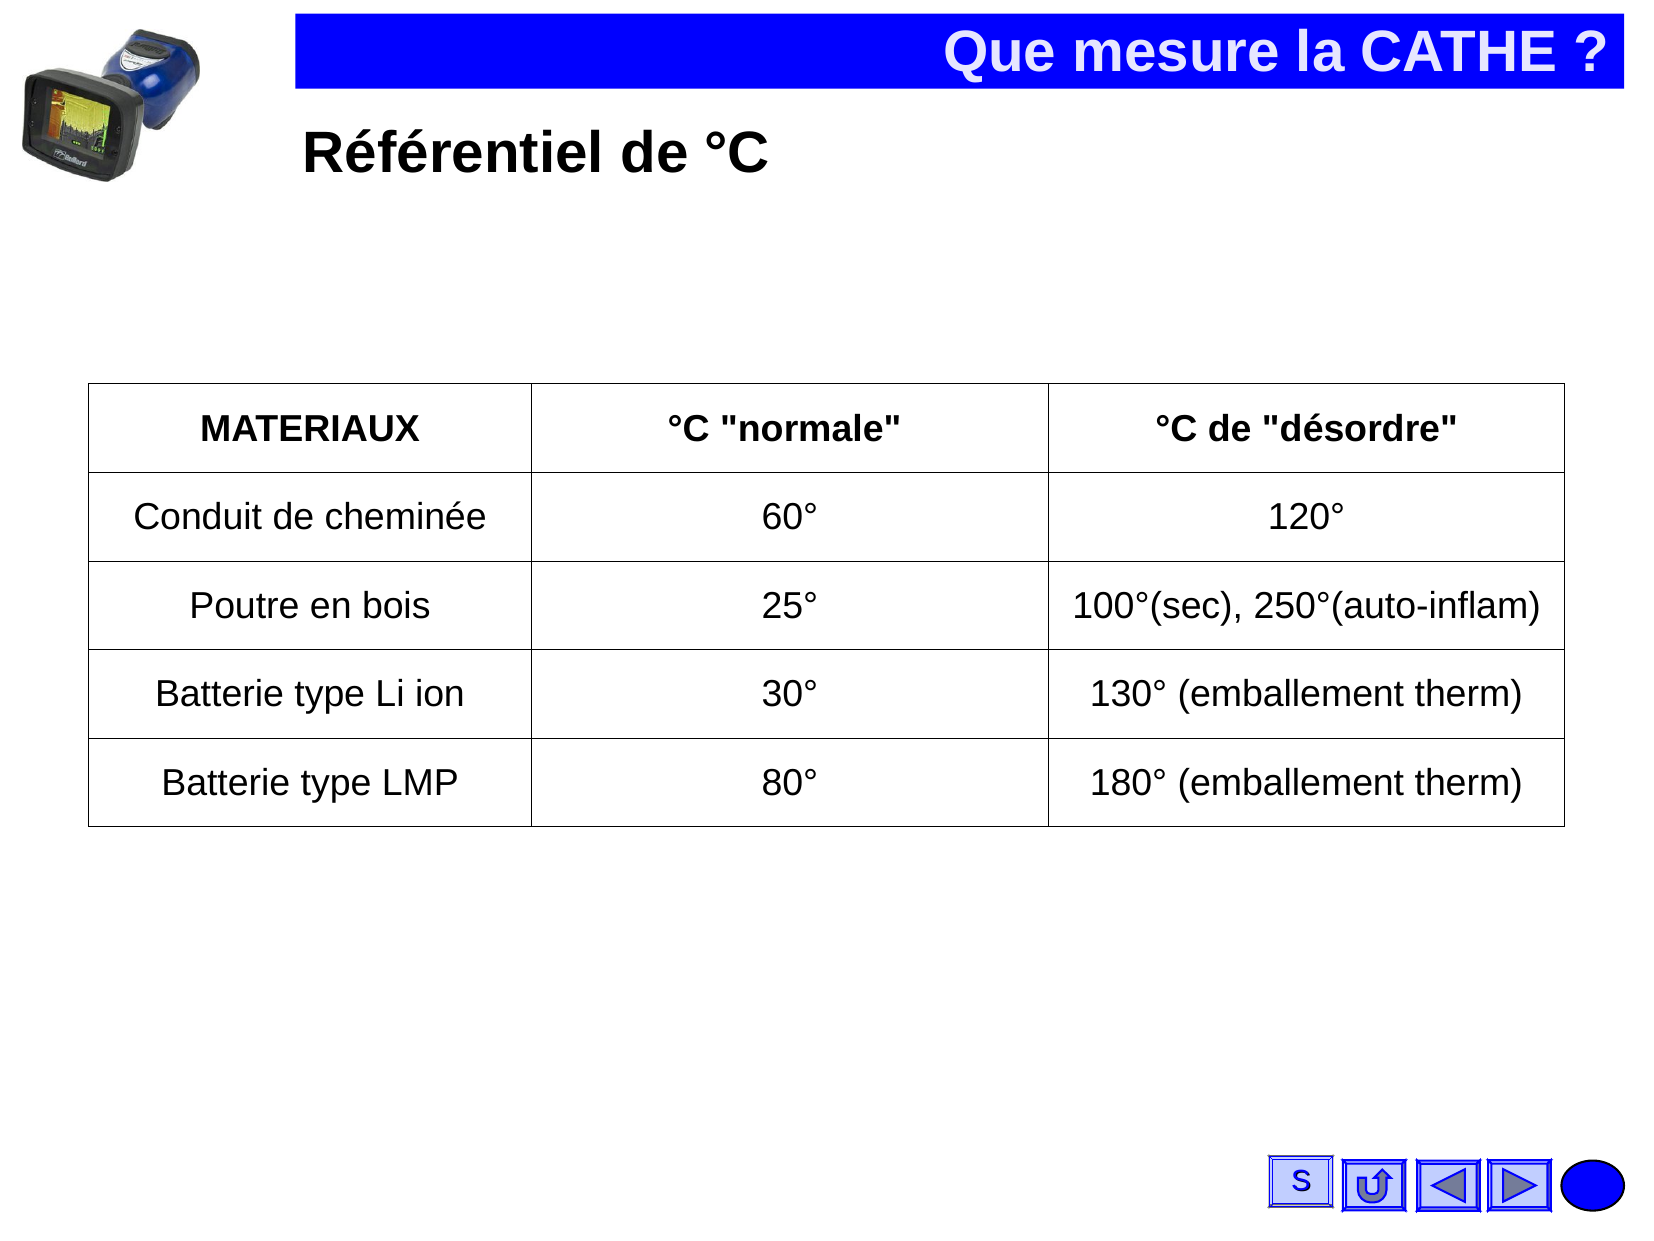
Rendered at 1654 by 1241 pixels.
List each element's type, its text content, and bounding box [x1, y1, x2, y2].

text_box 25° [531, 561, 1048, 649]
text_box 120° [1048, 472, 1565, 561]
text_box Poutre en bois [88, 561, 531, 649]
picture [22, 29, 200, 182]
text_box 130° (emballement therm) [1048, 649, 1565, 738]
text_box Que mesure la CATHE ? [295, 13, 1625, 89]
text_box 30° [531, 649, 1048, 738]
text_box °C de "désordre" [1048, 383, 1565, 472]
text_box 60° [531, 472, 1048, 561]
text_box 80° [531, 738, 1048, 827]
text_box Référentiel de °C [287, 112, 786, 193]
text_box MATERIAUX [88, 383, 531, 472]
text_box Batterie type LMP [88, 738, 531, 827]
text_box [1561, 1160, 1625, 1211]
text_box 100°(sec), 250°(auto-inflam) [1048, 561, 1565, 649]
text_box 180° (emballement therm) [1048, 738, 1565, 827]
text_box Conduit de cheminée [88, 472, 531, 561]
text_box °C "normale" [531, 383, 1048, 472]
text_box Batterie type Li ion [88, 649, 531, 738]
